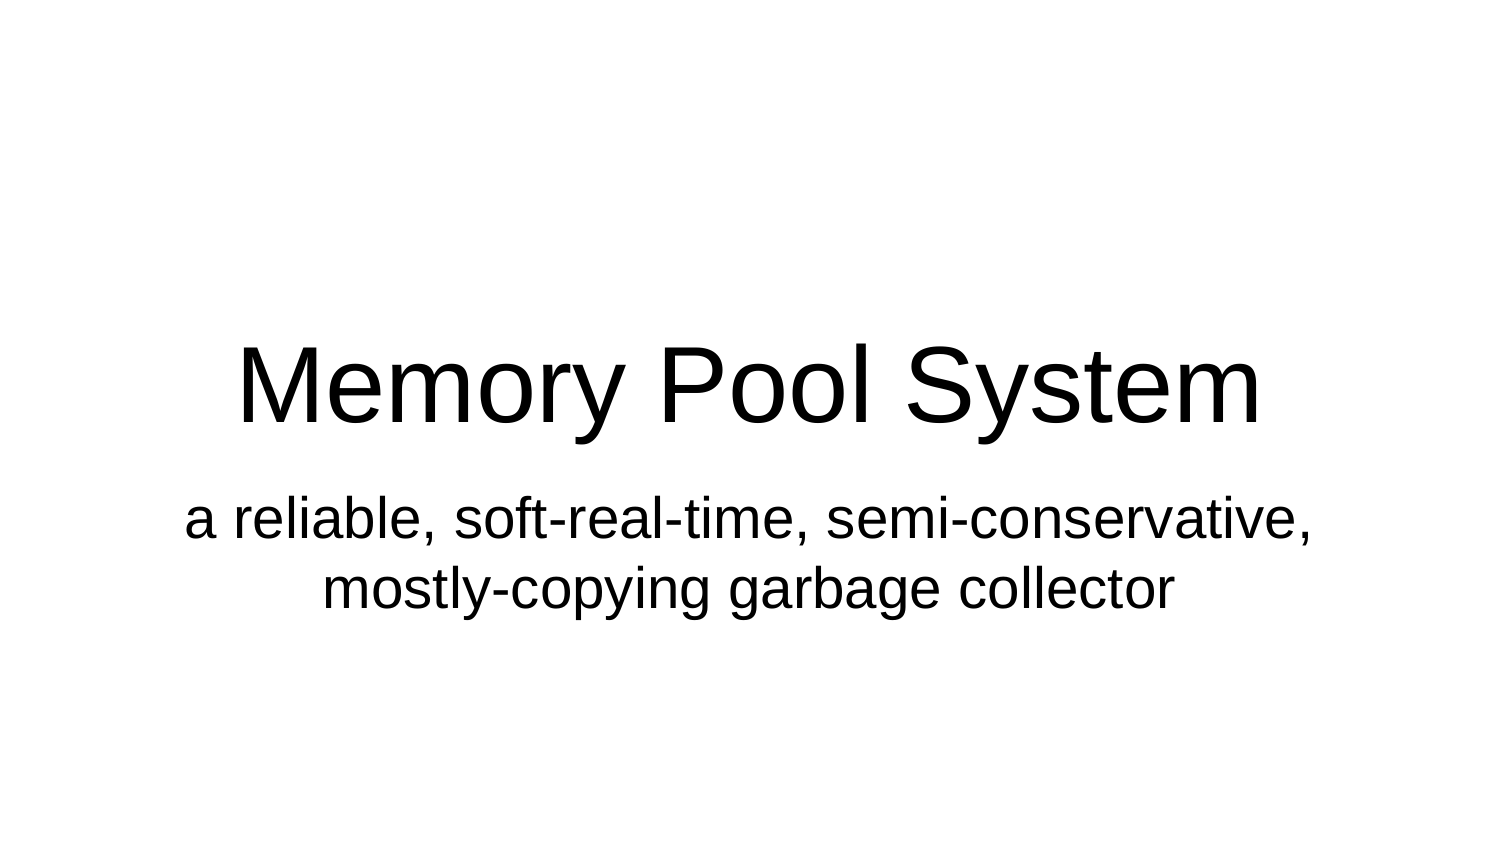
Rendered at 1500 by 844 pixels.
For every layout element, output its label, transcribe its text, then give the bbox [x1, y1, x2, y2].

subtitle a reliable, soft-real-time, semi-conservative, mostly-copying garbage collector [51, 464, 1449, 746]
title Memory Pool System [51, 122, 1449, 459]
